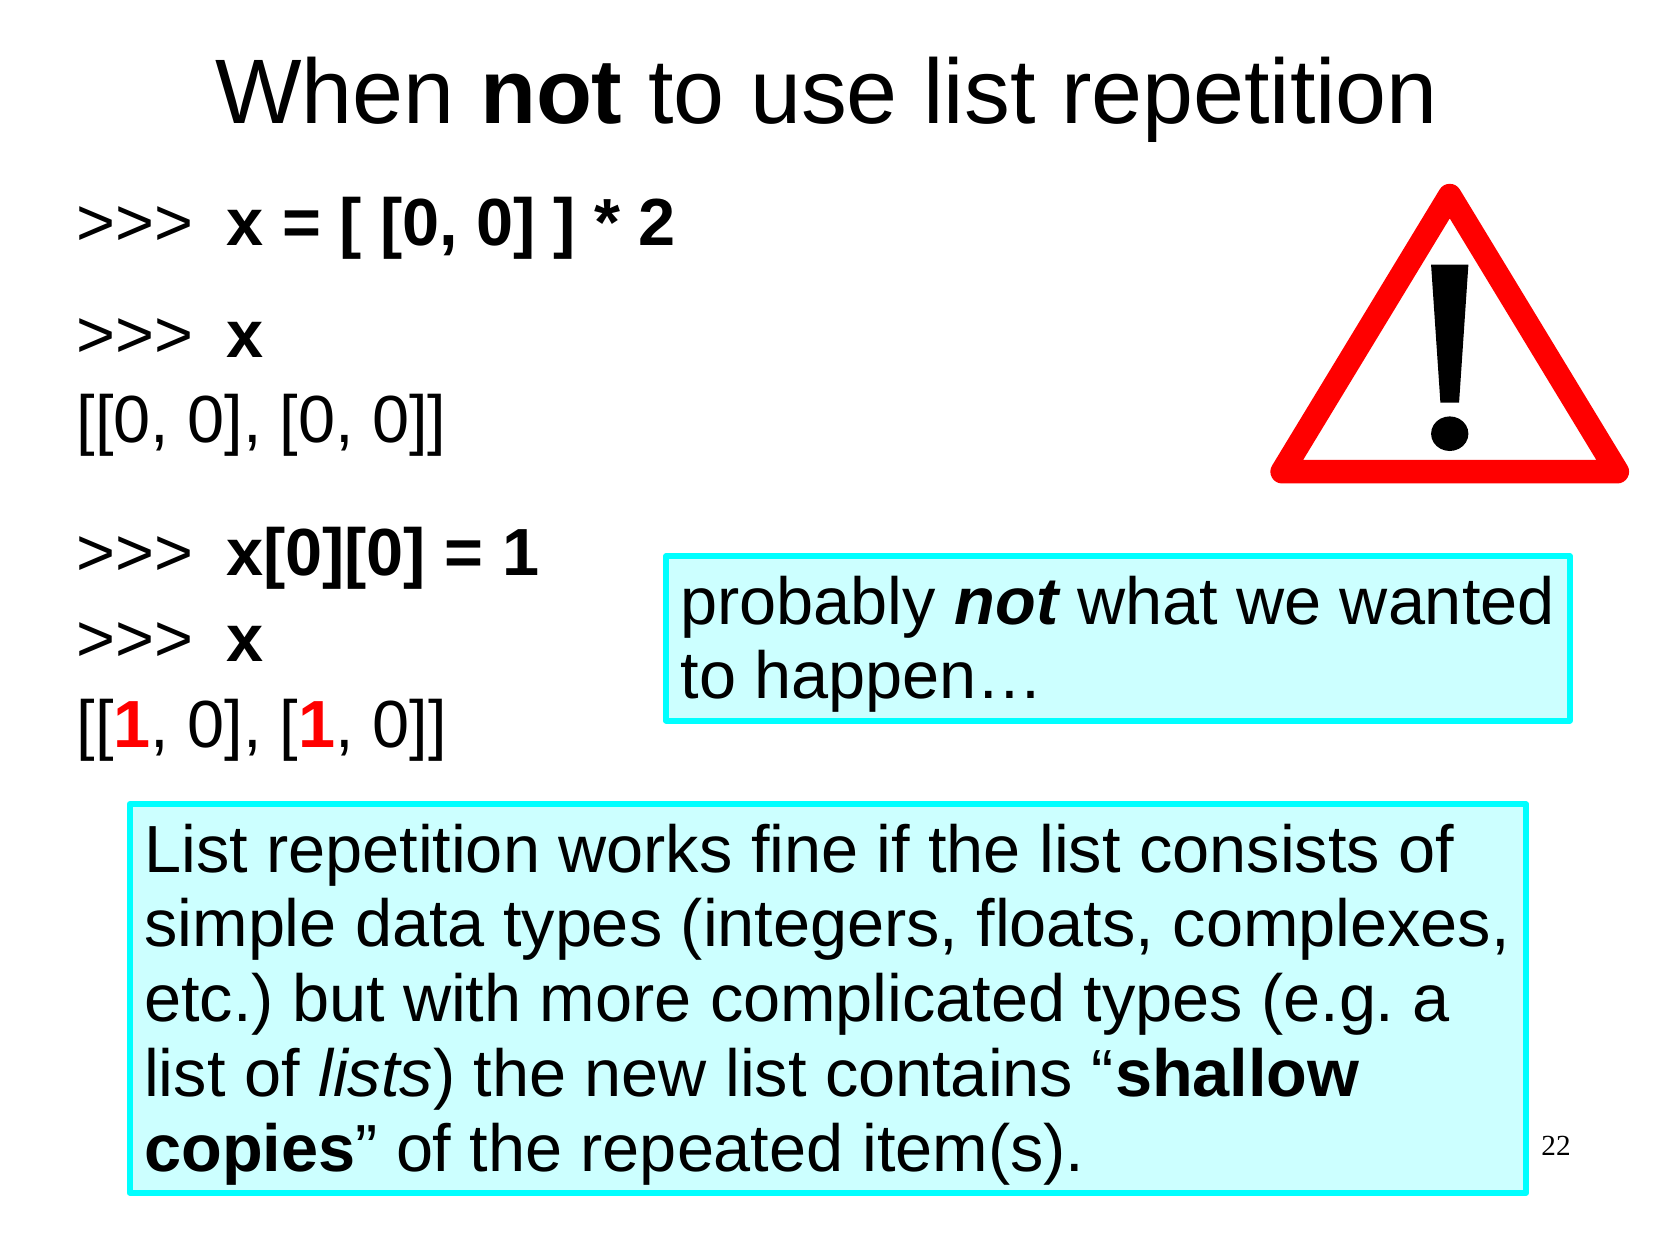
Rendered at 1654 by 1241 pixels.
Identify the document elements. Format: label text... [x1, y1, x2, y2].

text_box List repetition works fine if the list consists of simple data types (integers, floats, complexes, etc.) but with more complicated types (e.g. a list of lists) the new list contains “shallow copies” of the repeated item(s). [129, 804, 1527, 1193]
text_box >>> [59, 504, 212, 590]
text_box >>> [59, 174, 208, 270]
text_box When not to use list repetition [197, 29, 1457, 154]
text_box [[0, 0], [0, 0]] [59, 372, 465, 468]
text_box [1431, 416, 1469, 452]
text_box x[0][0] = 1 [226, 509, 540, 597]
text_box [[1, 0], [1, 0]] [59, 676, 465, 772]
text_box >>> [59, 590, 212, 676]
text_box probably not what we wanted to happen… [666, 556, 1570, 721]
text_box x [226, 595, 264, 676]
text_box x [226, 290, 264, 372]
text_box >>> [59, 286, 212, 372]
text_box [1431, 264, 1469, 403]
text_box x = [ [0, 0] ] * 2 [208, 174, 695, 270]
